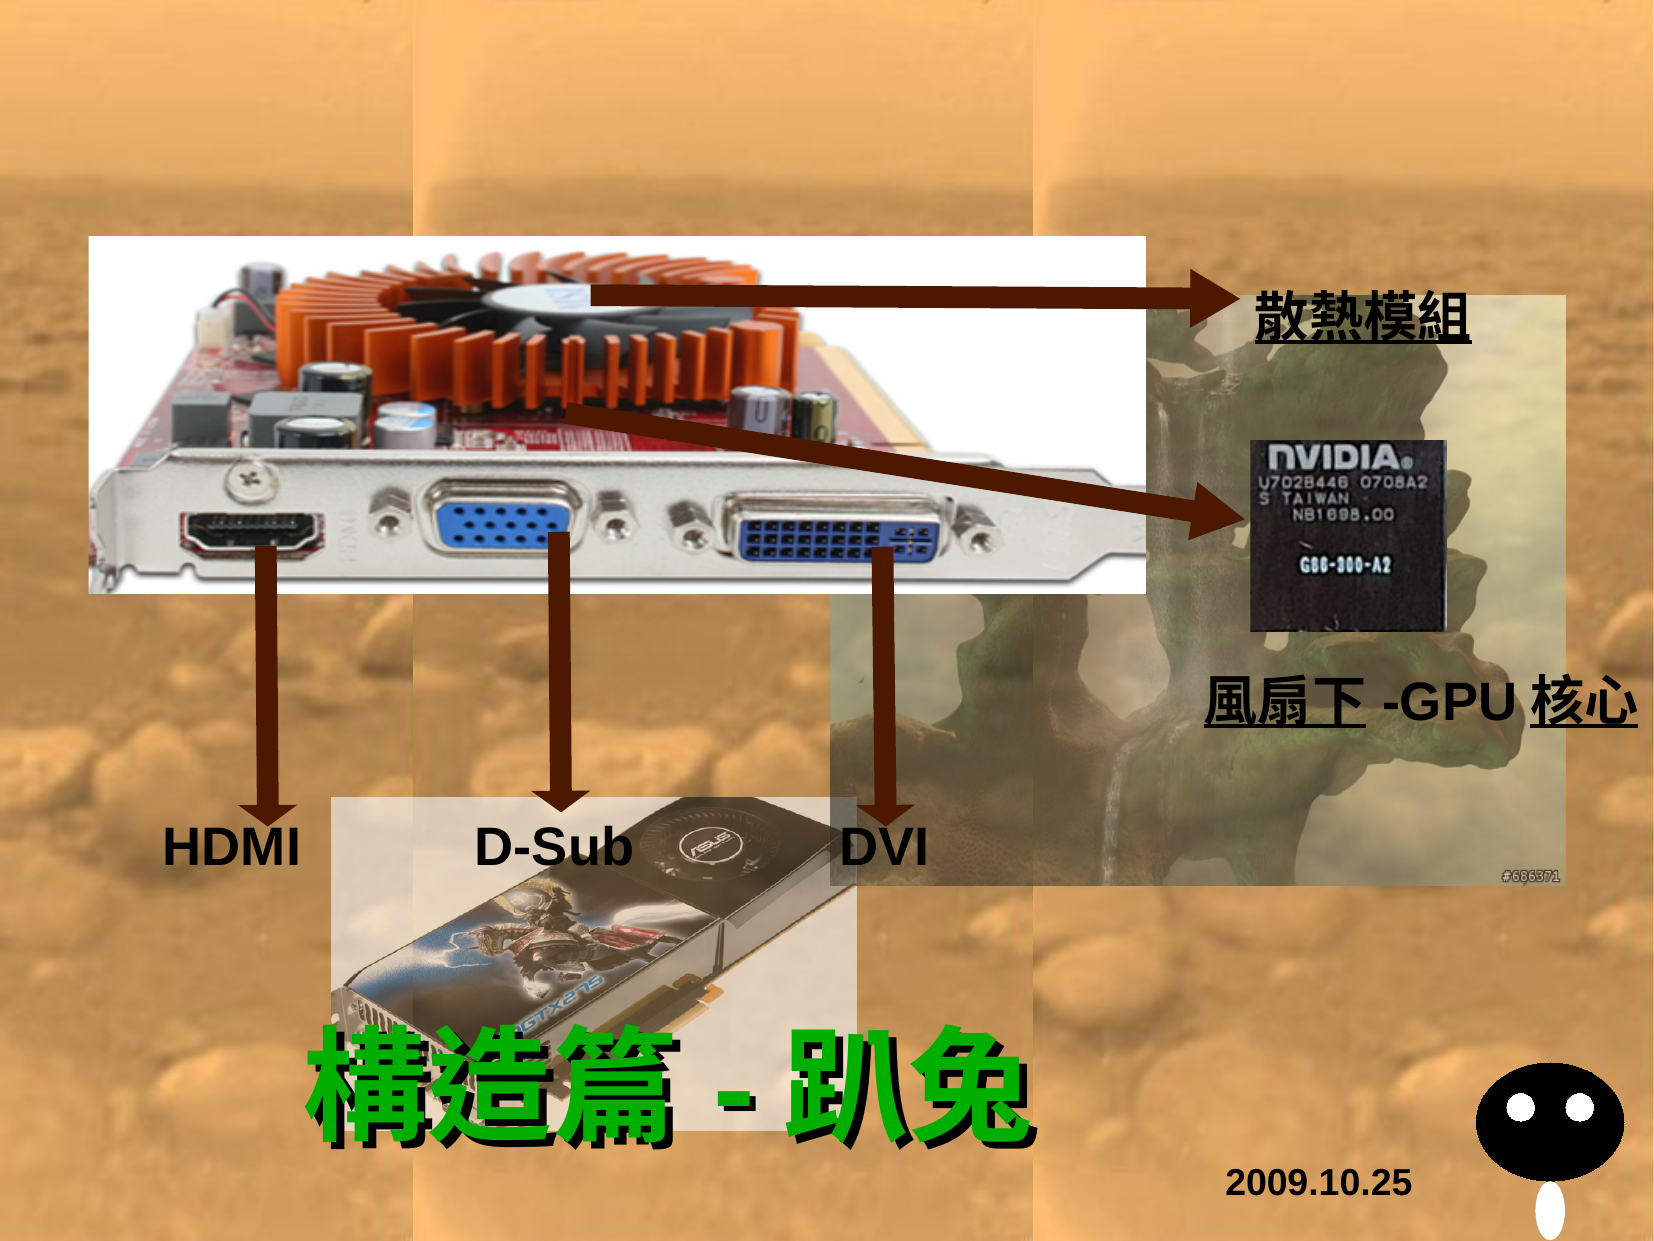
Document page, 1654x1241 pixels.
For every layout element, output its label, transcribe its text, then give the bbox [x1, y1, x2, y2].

text_box [531, 531, 591, 808]
text_box DVI [824, 808, 945, 916]
text_box 構造篇-趴兔 [29, 1001, 1034, 1152]
text_box [590, 268, 1240, 328]
text_box [856, 546, 916, 808]
picture [0, 0, 1654, 1241]
text_box 風扇下-GPU核心 [1189, 649, 1654, 732]
text_box D-Sub [459, 808, 650, 886]
text_box HDMI [147, 808, 386, 886]
text_box [563, 402, 1245, 541]
text_box 散熱模組 [1240, 265, 1489, 346]
text_box [238, 545, 298, 808]
